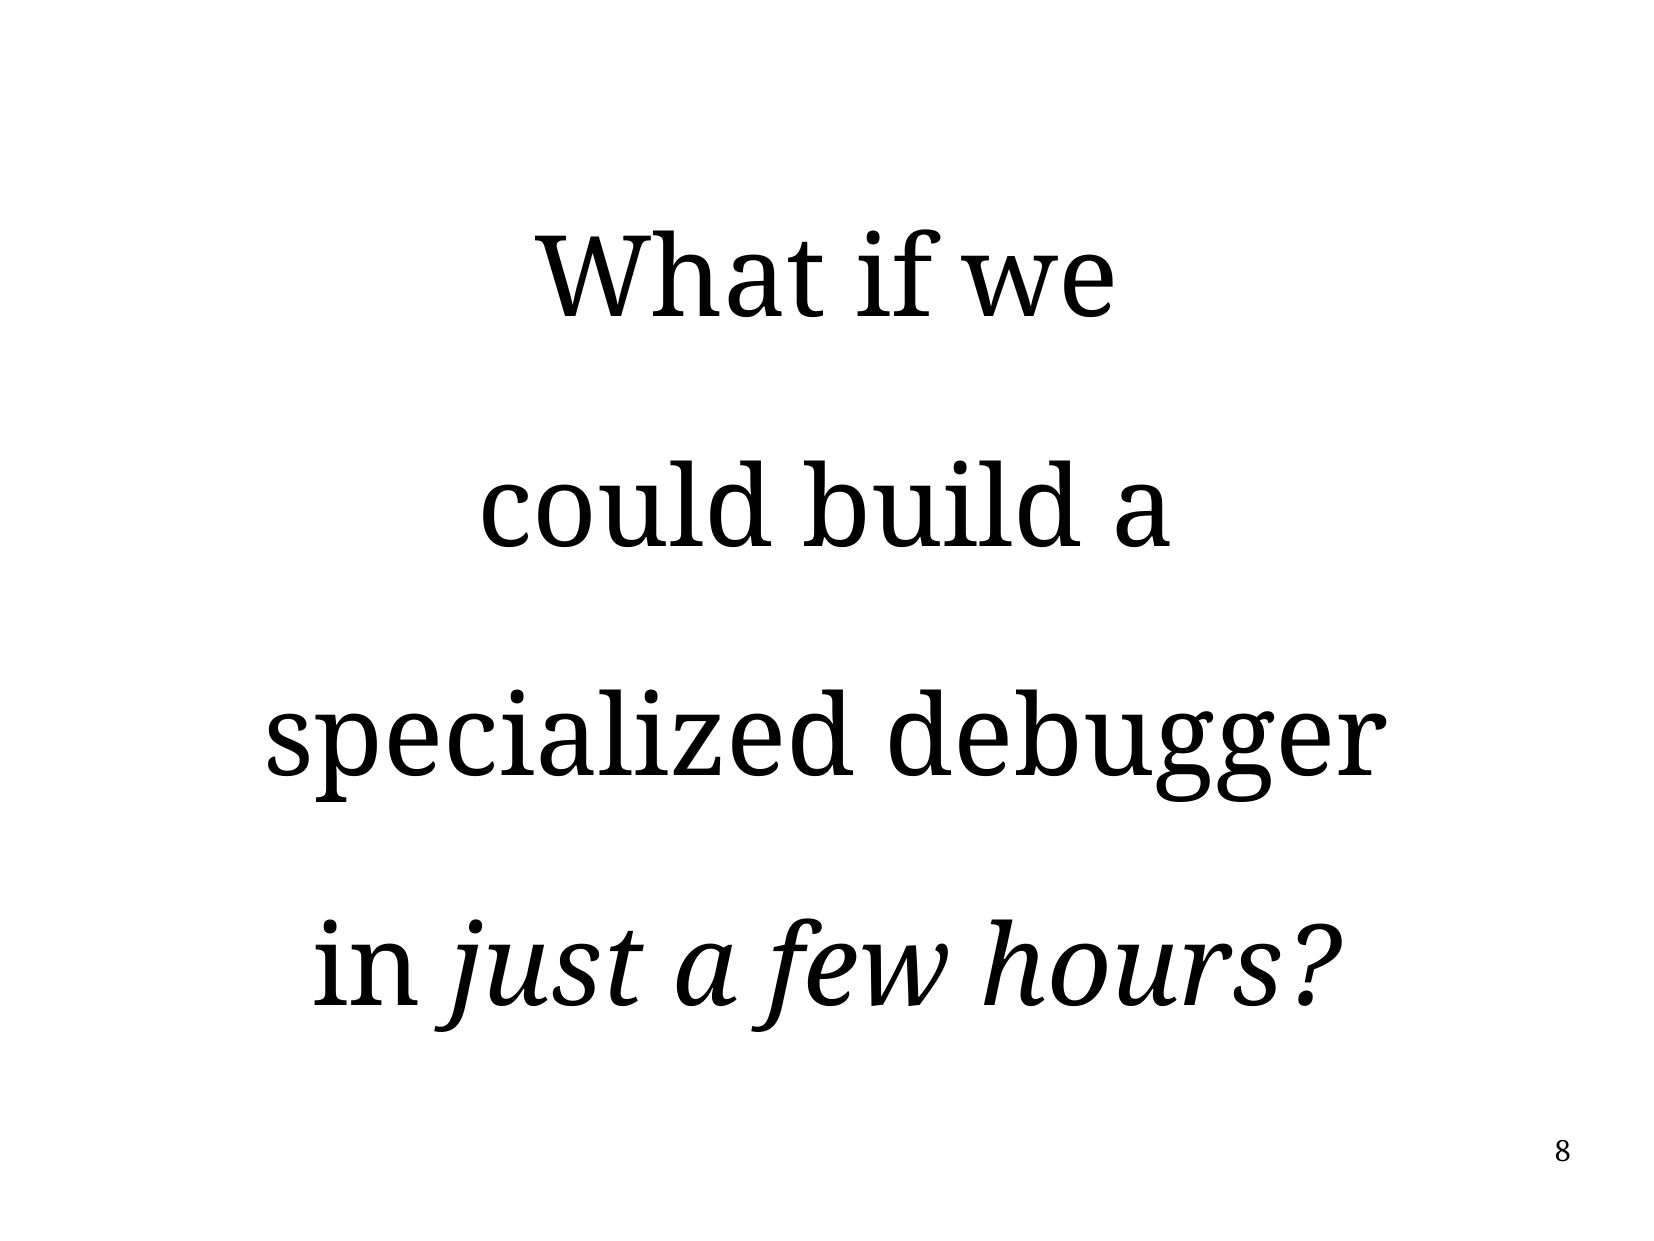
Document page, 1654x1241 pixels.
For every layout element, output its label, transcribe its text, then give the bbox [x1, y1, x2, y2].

subtitle What if we could build a specialized debugger in just a few hours? [82, 56, 1571, 1102]
